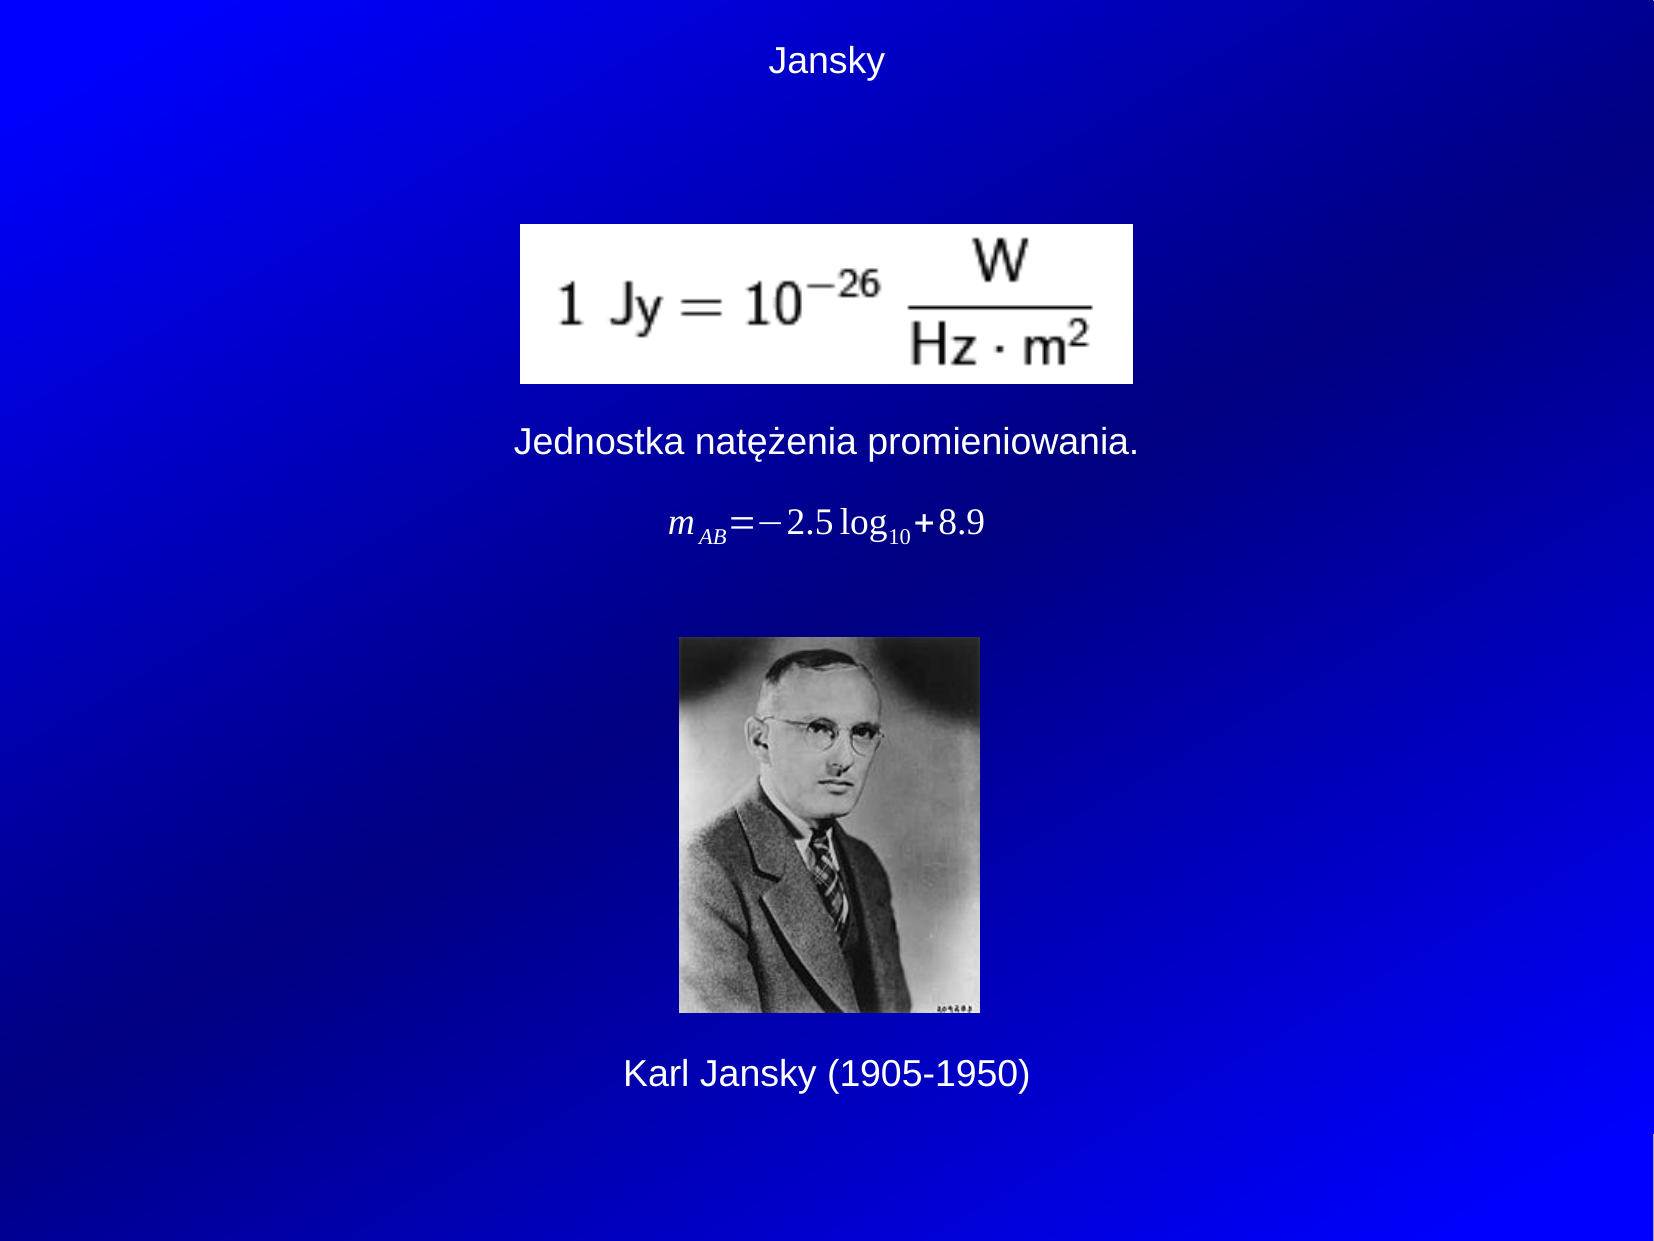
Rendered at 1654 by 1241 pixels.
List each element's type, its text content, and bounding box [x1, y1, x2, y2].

text_box Karl Jansky (1905-1950) [608, 1045, 1046, 1103]
picture [520, 224, 1133, 384]
picture [679, 637, 980, 1013]
text_box Jansky [753, 31, 900, 89]
chart [667, 501, 986, 549]
text_box Jednostka natężenia promieniowania. [499, 413, 1155, 471]
